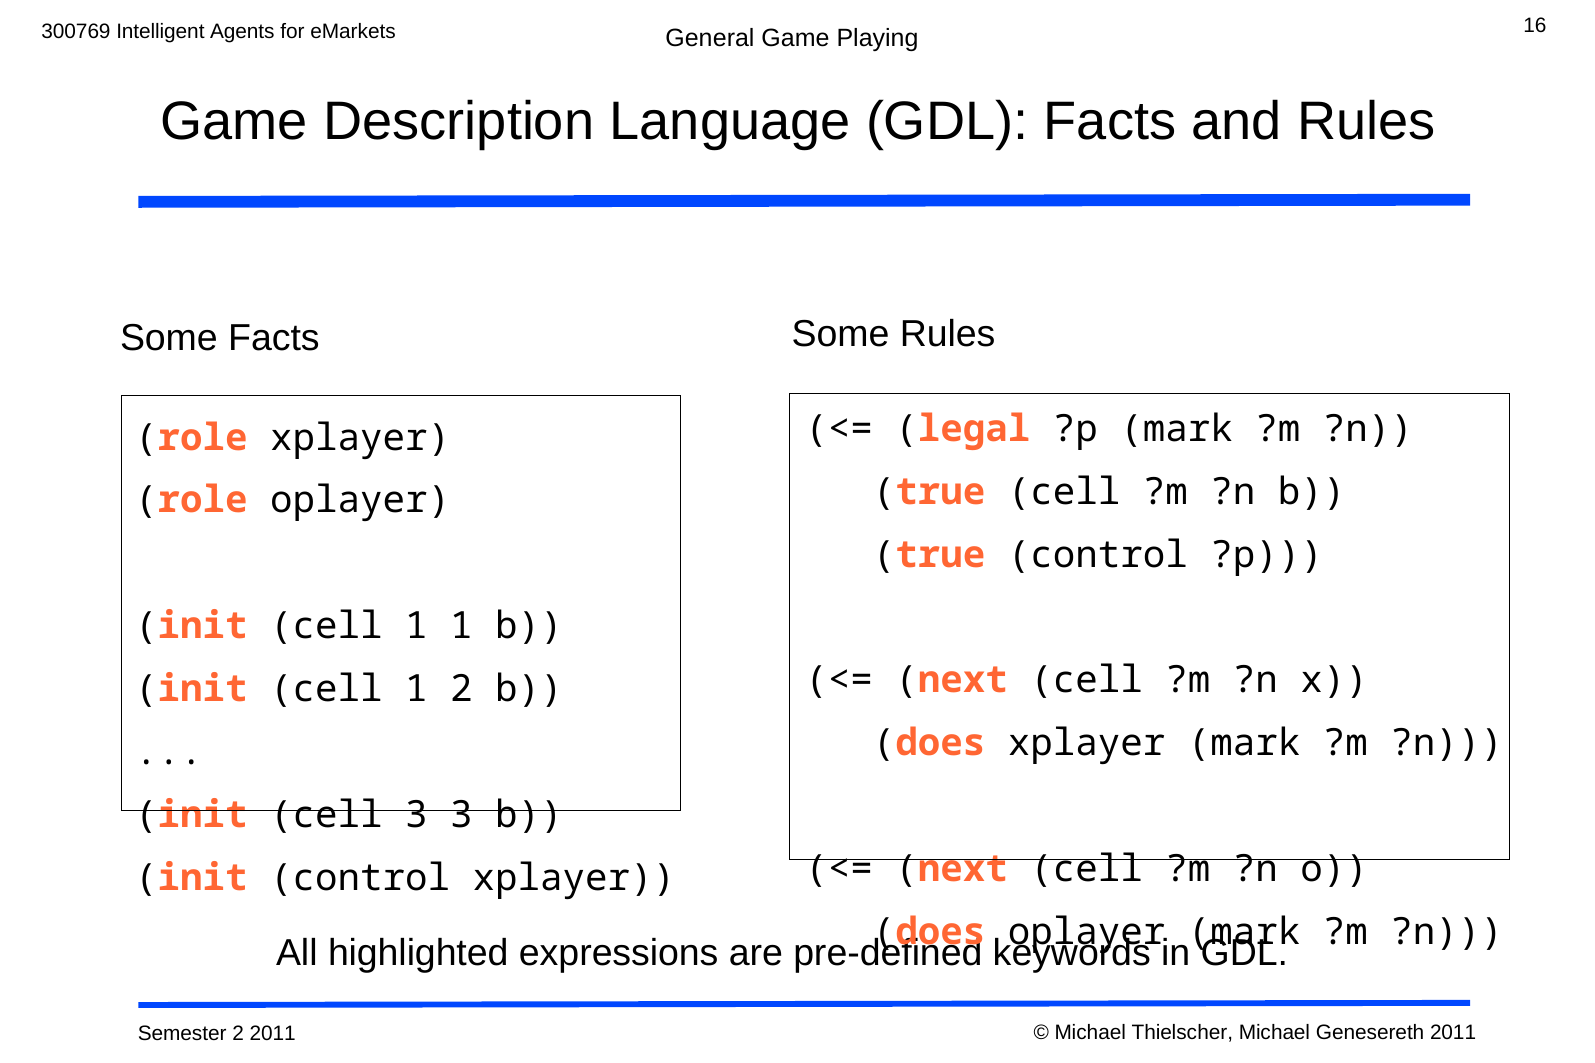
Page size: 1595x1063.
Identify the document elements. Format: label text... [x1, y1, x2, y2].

list (role xplayer) (role oplayer) (init (cell 1 1 b)) (init (cell 1 2 b)) ... (init (cell 3 3 b)) (init (control xplayer)) [122, 410, 680, 810]
title Game Description Language (GDL): Facts and Rules [118, 51, 1480, 190]
list (role xplayer) (role oplayer) (init (cell 1 1 b)) (init (cell 1 2 b)) ... (init (cell 3 3 b)) (init (control xplayer)) [117, 410, 767, 1016]
list (<= (legal ?p (mark ?m ?n)) (true (cell ?m ?n b)) (true (control ?p))) (<= (next (cell ?m ?n x)) (does xplayer (mark ?m ?n))) (<= (next (cell ?m ?n o)) (does oplayer (mark ?m ?n))) [790, 401, 1509, 859]
text_box Some Facts [120, 316, 321, 359]
text_box All highlighted expressions are pre-defined keywords in GDL. [276, 931, 787, 974]
text_box Some Rules [791, 312, 997, 355]
list (<= (legal ?p (mark ?m ?n)) (true (cell ?m ?n b)) (true (control ?p))) (<= (next (cell ?m ?n x)) (does xplayer (mark ?m ?n))) (<= (next (cell ?m ?n o)) (does oplayer (mark ?m ?n))) [787, 401, 1509, 1008]
